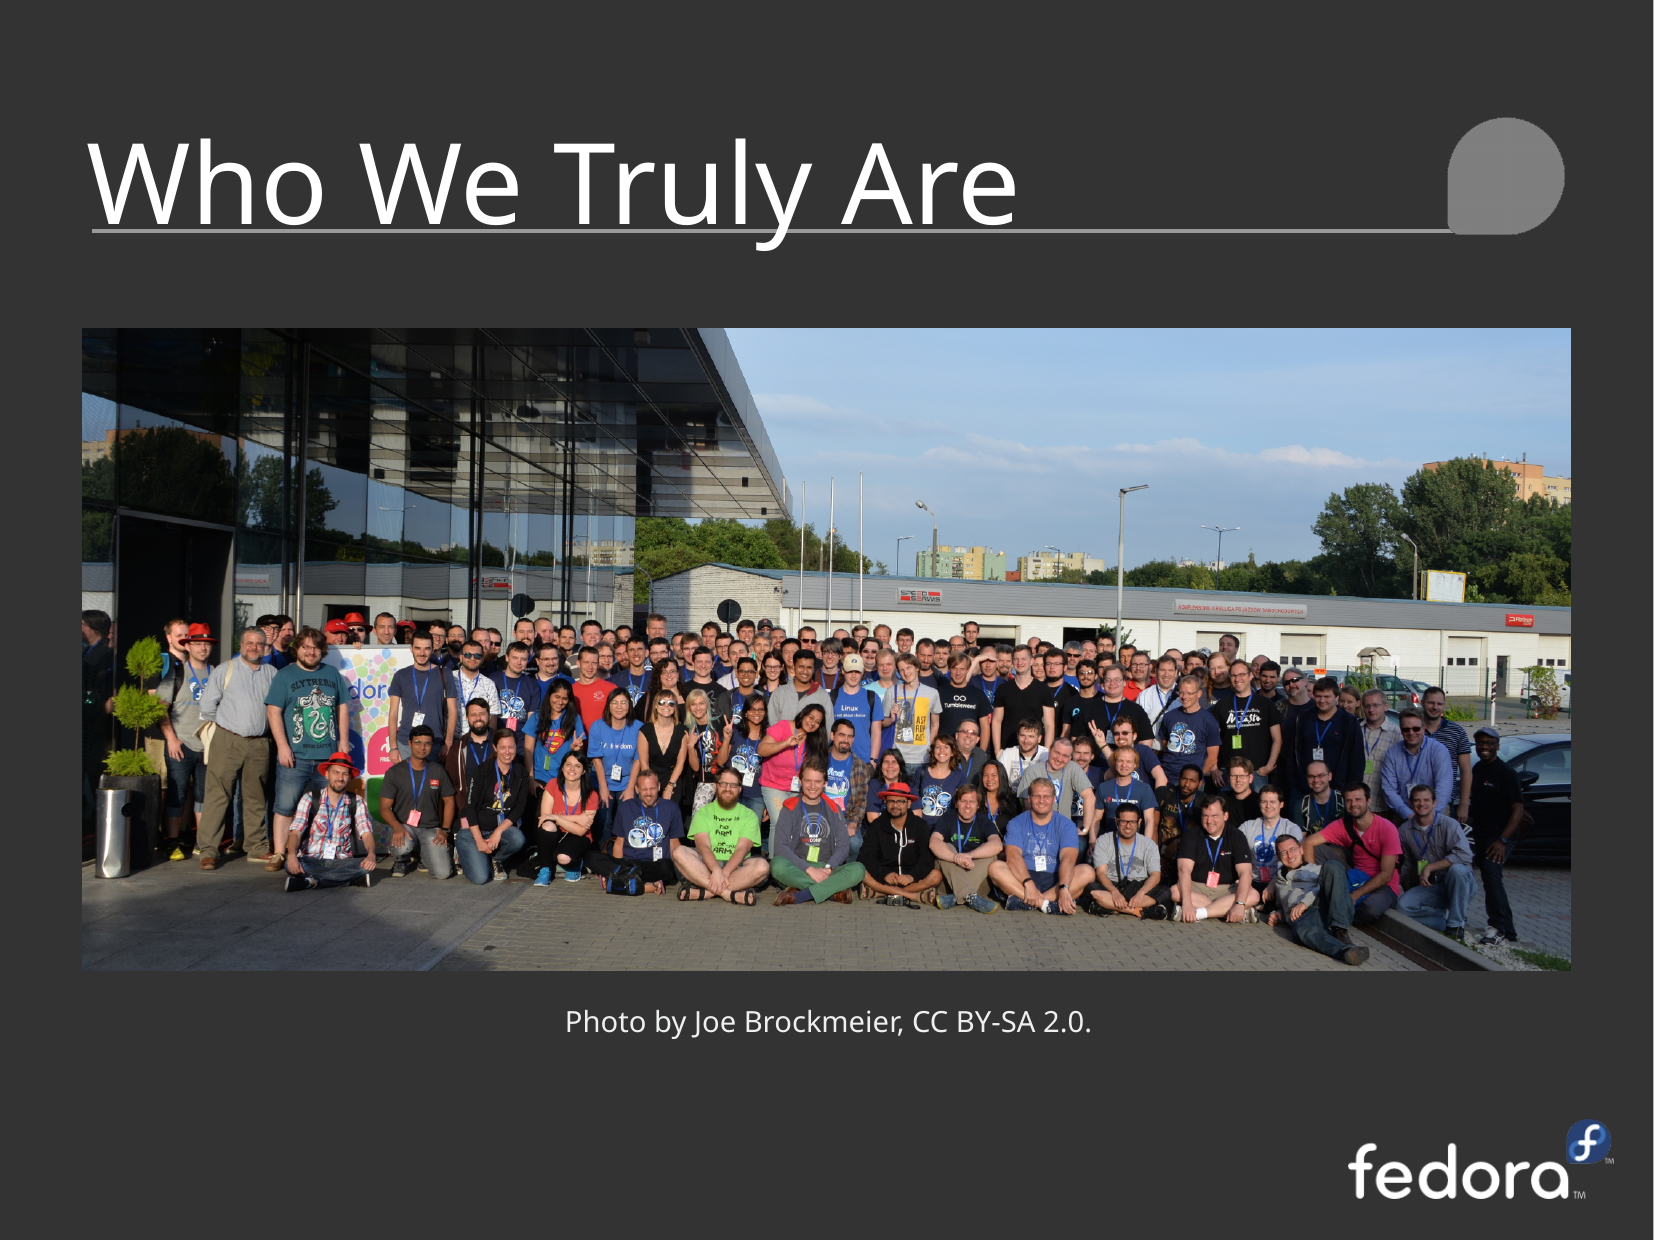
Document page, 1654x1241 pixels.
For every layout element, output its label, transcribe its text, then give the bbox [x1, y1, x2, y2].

picture [1348, 1119, 1614, 1199]
text_box Photo by Joe Brockmeier, CC BY-SA 2.0. [86, 993, 1571, 1092]
title Who We Truly Are [86, 111, 1575, 250]
picture [82, 328, 1571, 971]
